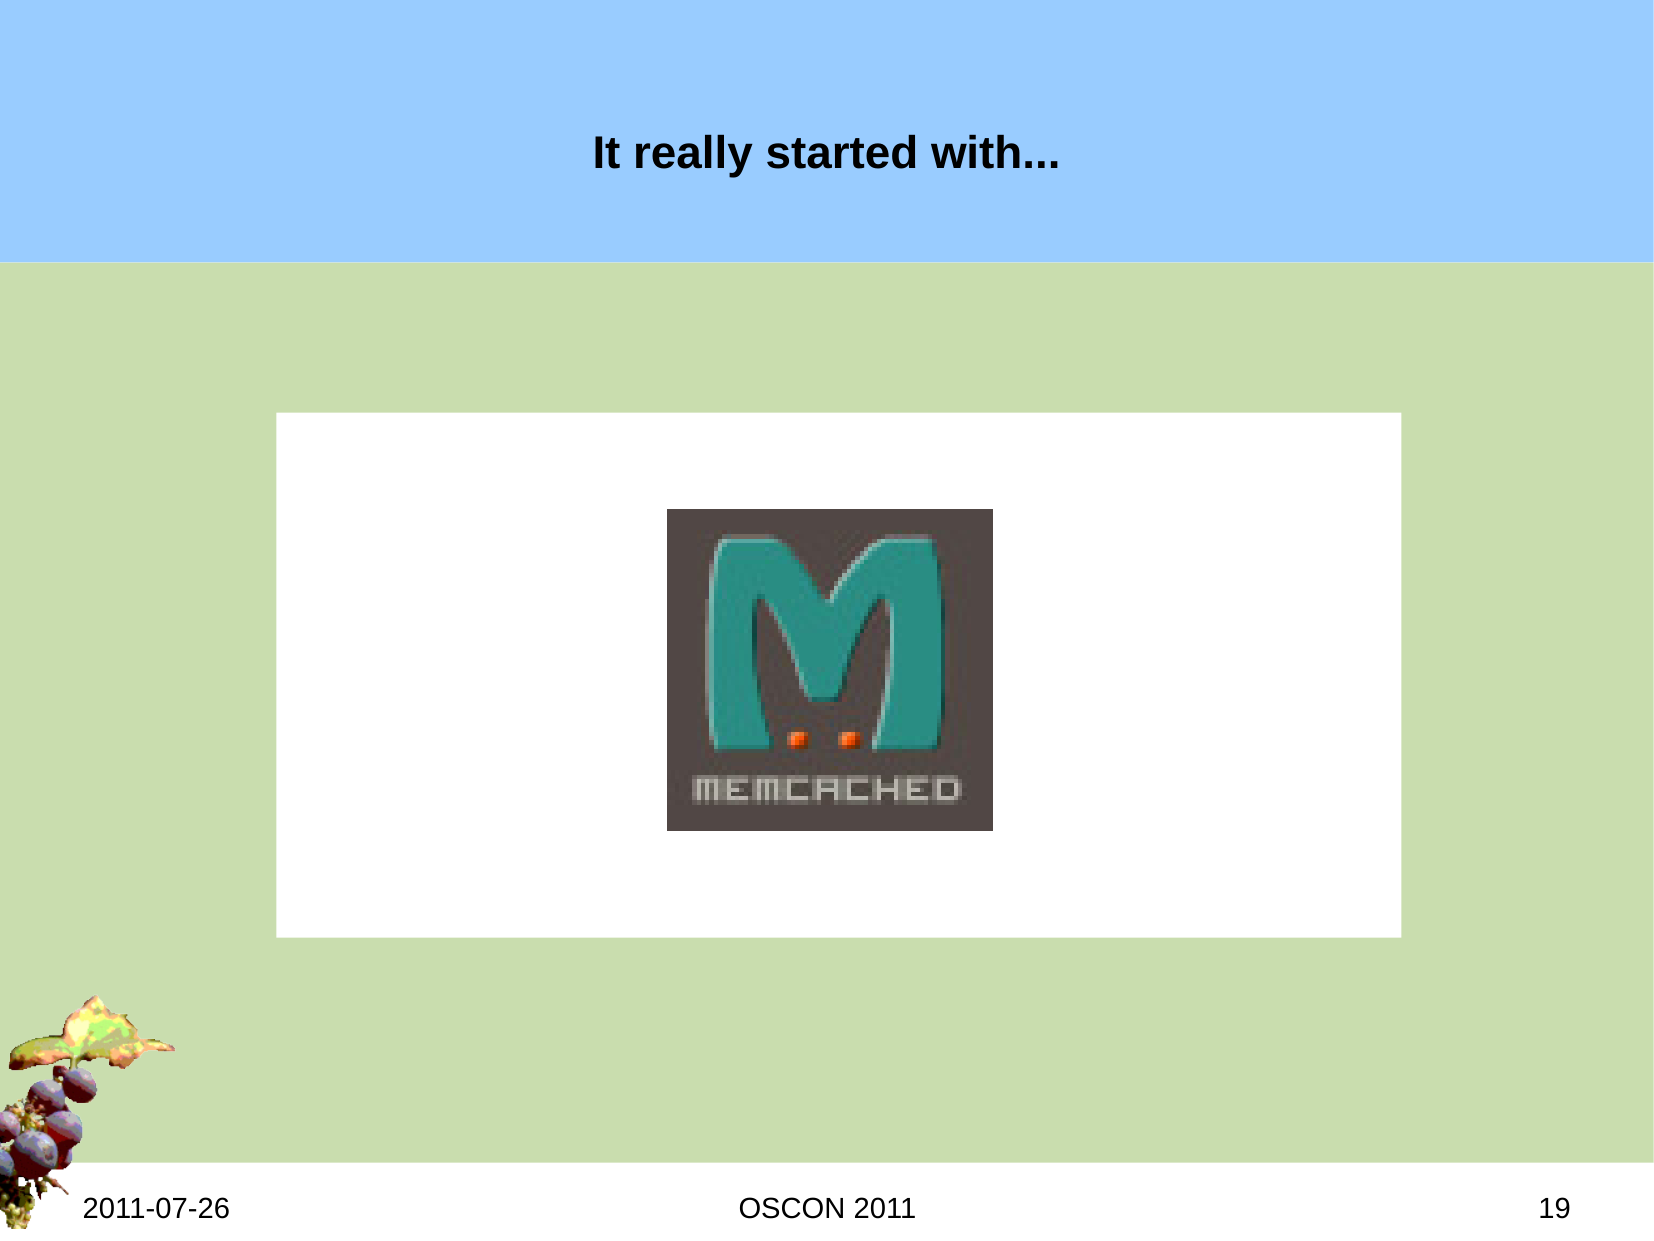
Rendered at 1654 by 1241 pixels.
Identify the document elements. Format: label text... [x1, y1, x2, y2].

text_box [276, 412, 1402, 938]
picture [667, 509, 993, 831]
title It really started with... [82, 56, 1571, 250]
picture [0, 990, 188, 1229]
